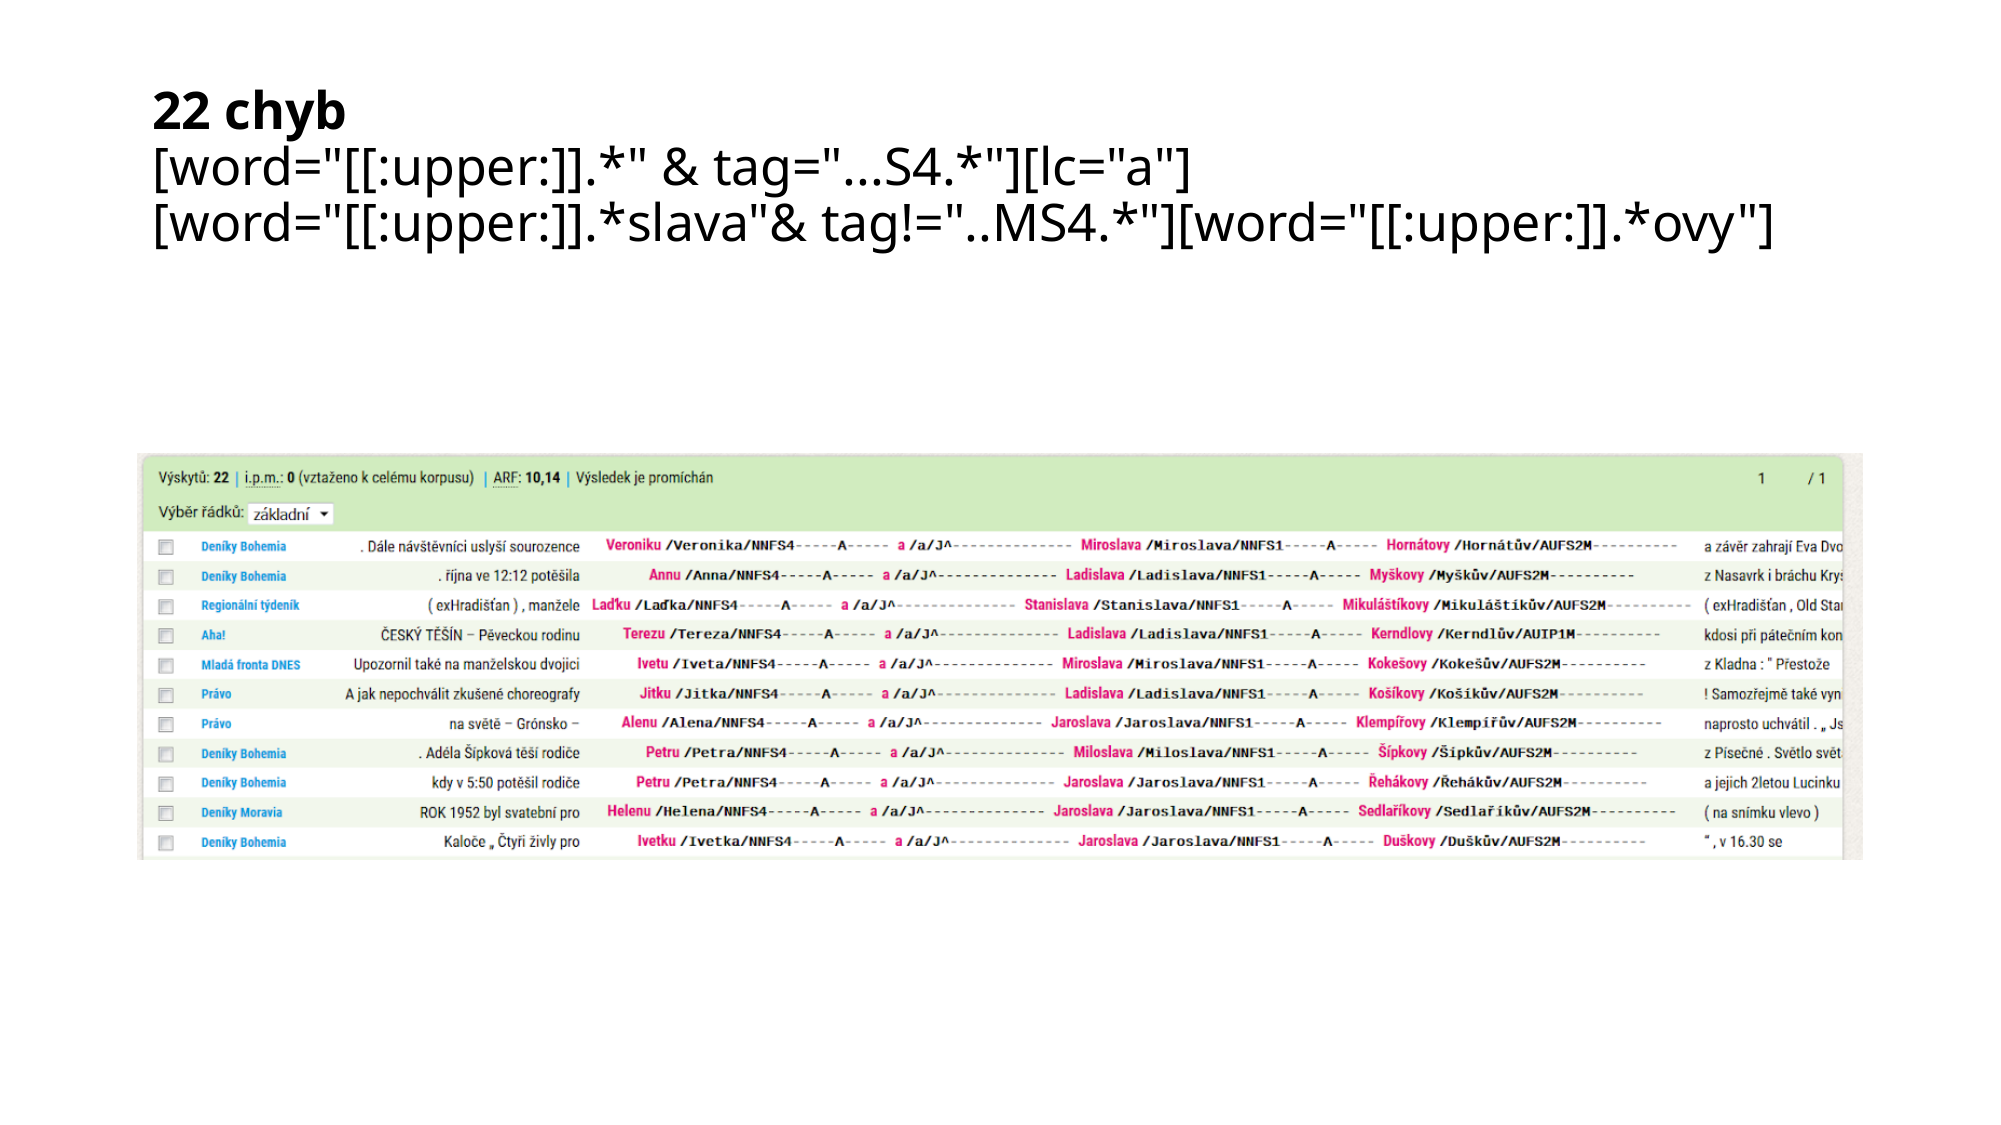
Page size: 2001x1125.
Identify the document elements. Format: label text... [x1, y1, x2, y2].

picture [137, 453, 1863, 860]
title 22 chyb [word="[[:upper:]].*" & tag="...S4.*"][lc="a"][word="[[:upper:]].*slava"& tag!="..MS4.*"][word="[[:upper:]].*ovy"] [137, 59, 1863, 278]
